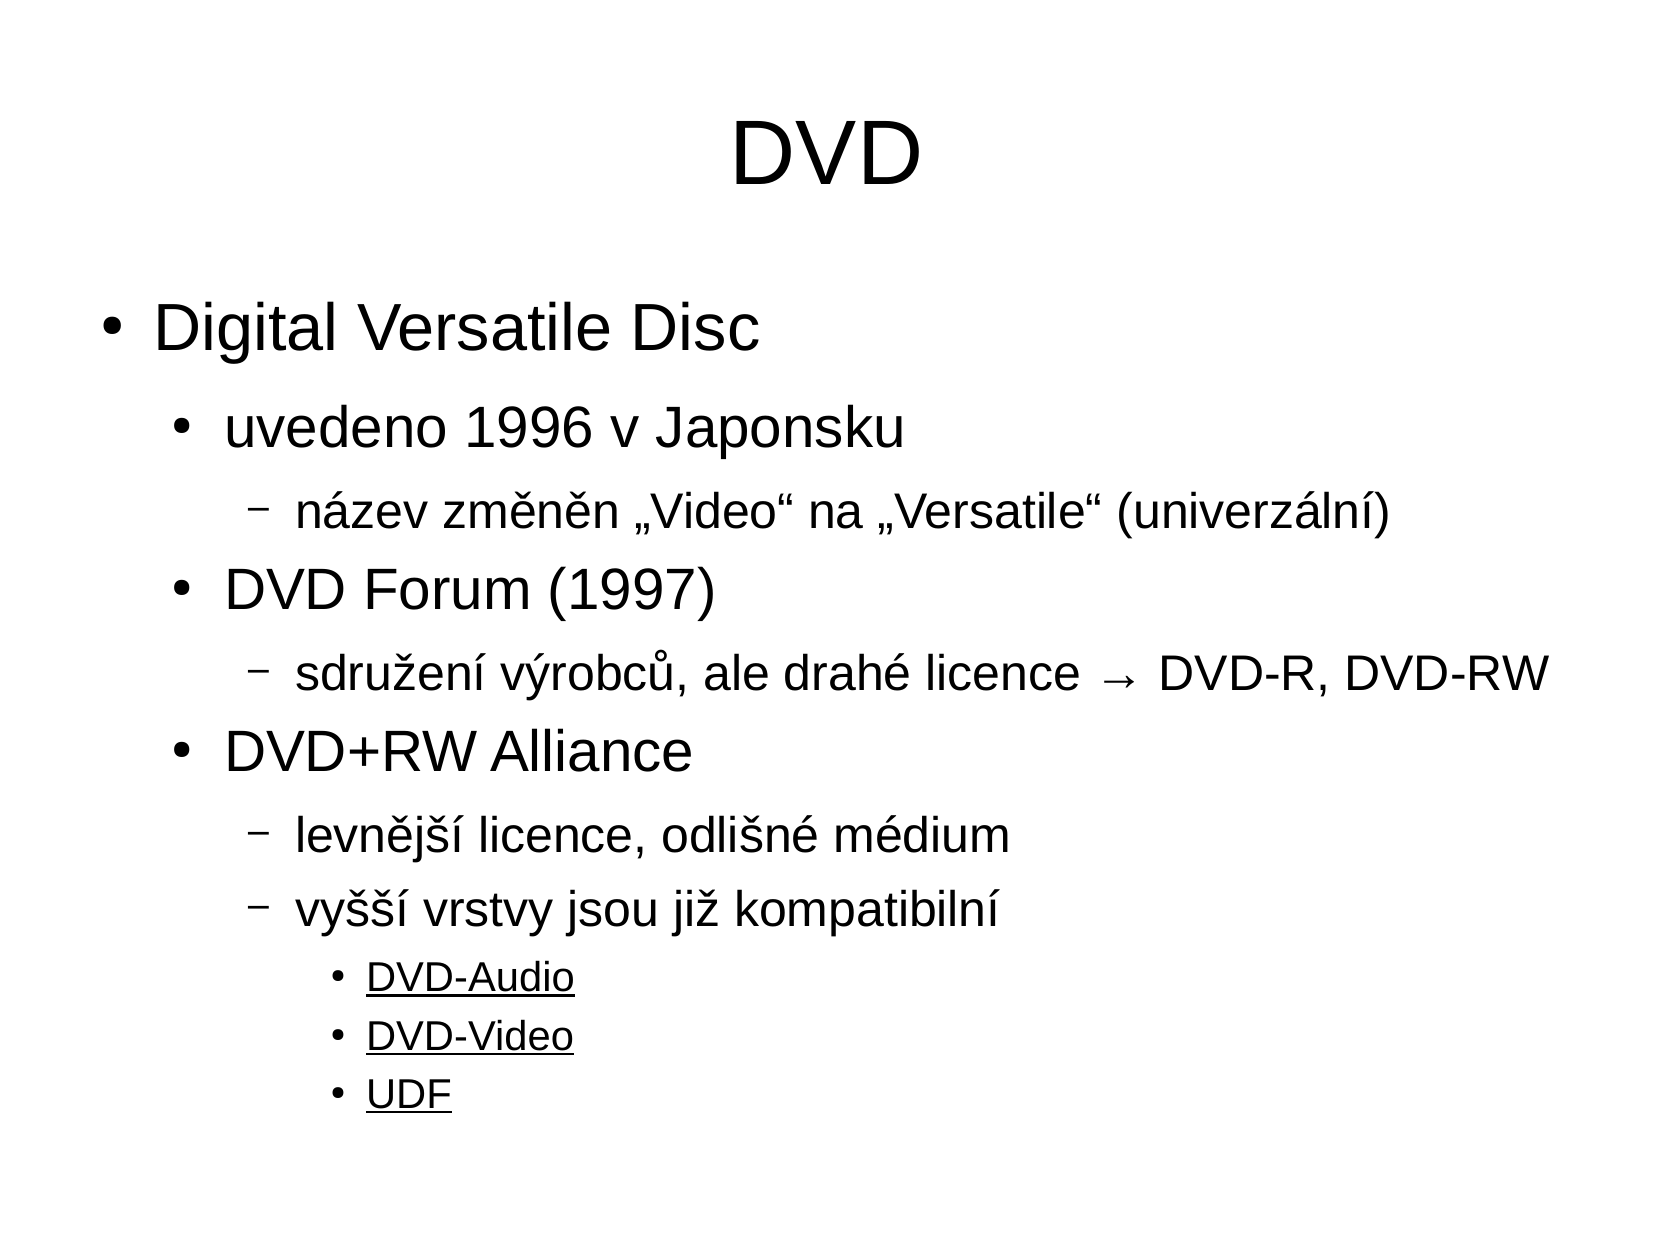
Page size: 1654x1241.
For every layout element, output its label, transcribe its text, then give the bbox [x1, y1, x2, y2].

list Digital Versatile Disc uvedeno 1996 v Japonsku název změněn „Video“ na „Versatile“ (univerzální) DVD Forum (1997) sdružení výrobců, ale drahé licence → DVD-R, DVD-RW DVD+RW Alliance levnější licence, odlišné médium vyšší vrstvy jsou již kompatibilní DVD-Audio DVD-Video UDF [82, 290, 1571, 1118]
title DVD [82, 56, 1571, 250]
